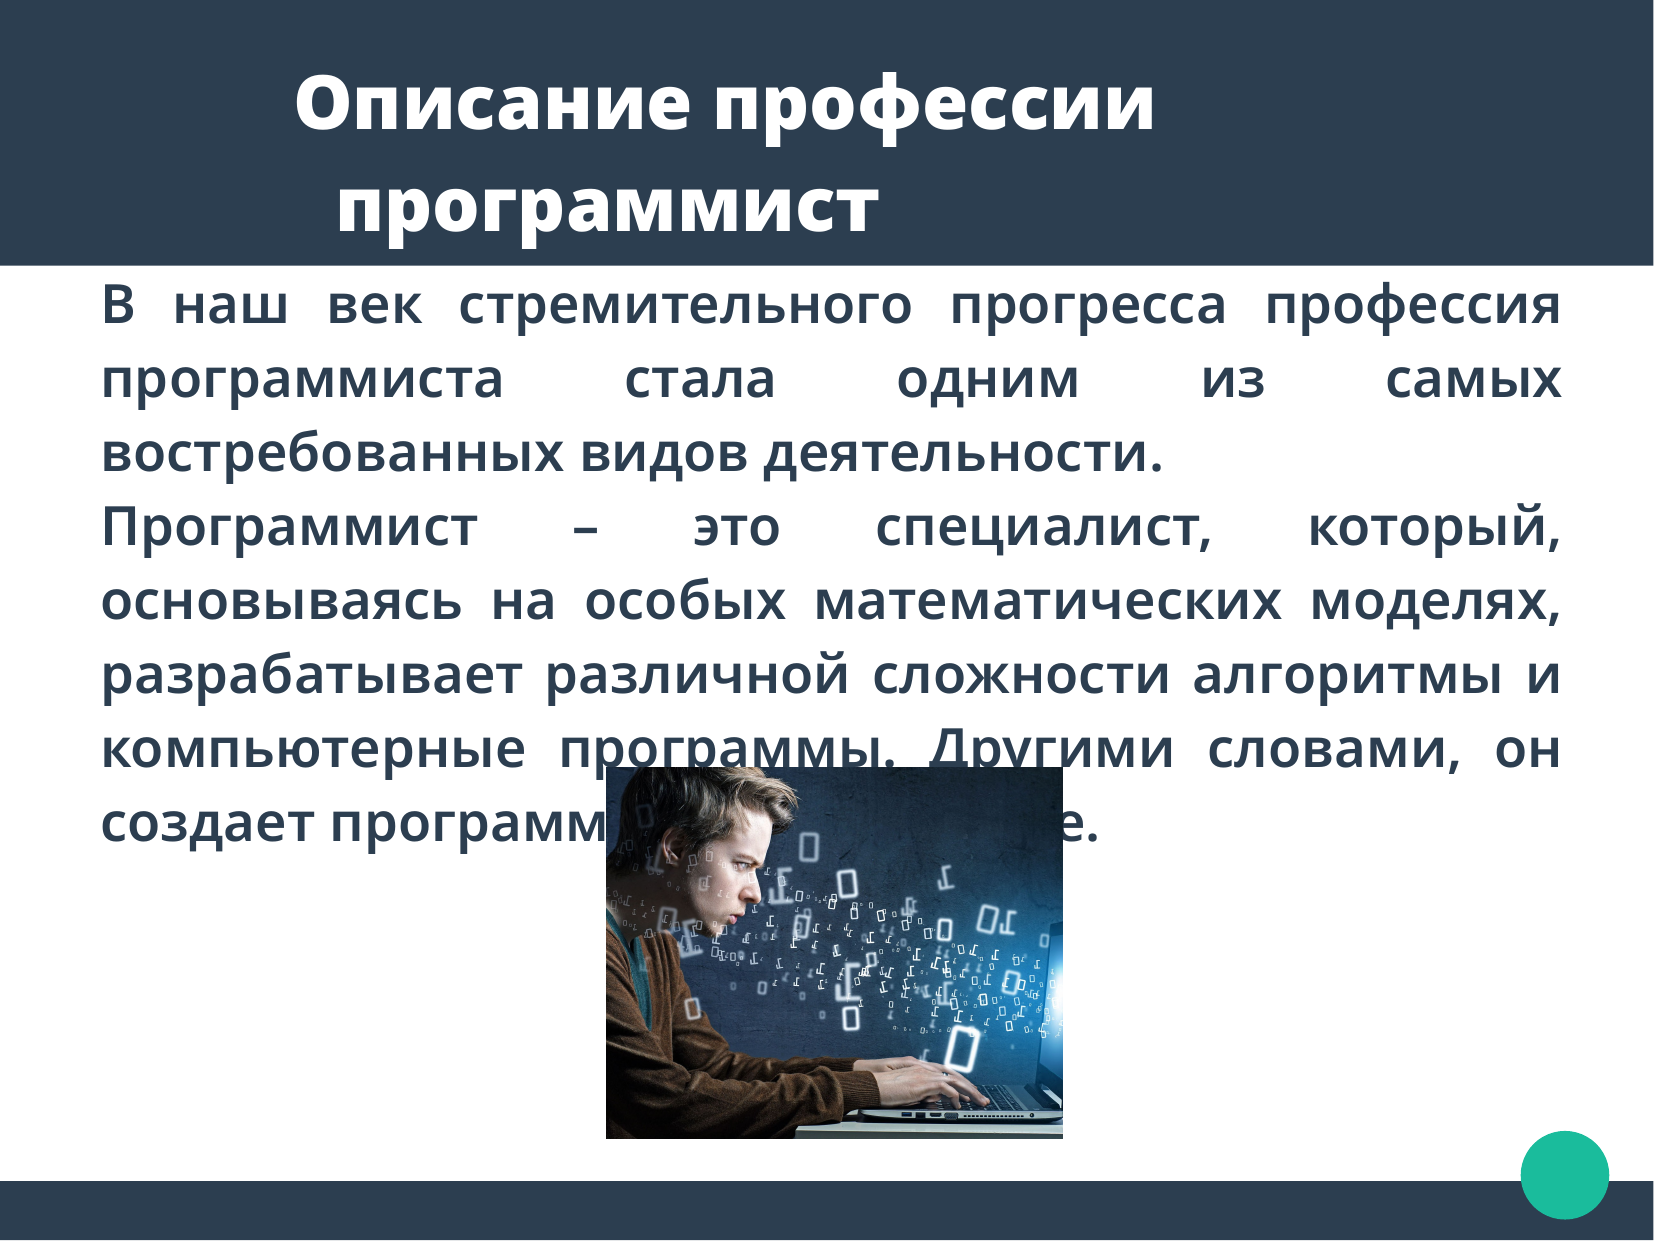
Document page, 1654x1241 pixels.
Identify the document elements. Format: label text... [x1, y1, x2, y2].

title Описание профессии программист [59, 49, 1595, 207]
list В наш век стремительного прогресса профессия программиста стала одним из самых востребованных видов деятельности. Программист – это специалист, который, основываясь на особых математических моделях, разрабатывает различной сложности алгоритмы и компьютерные программы. Другими словами, он создает программное обеспечение. [29, 265, 1565, 1106]
picture [606, 767, 1063, 1139]
